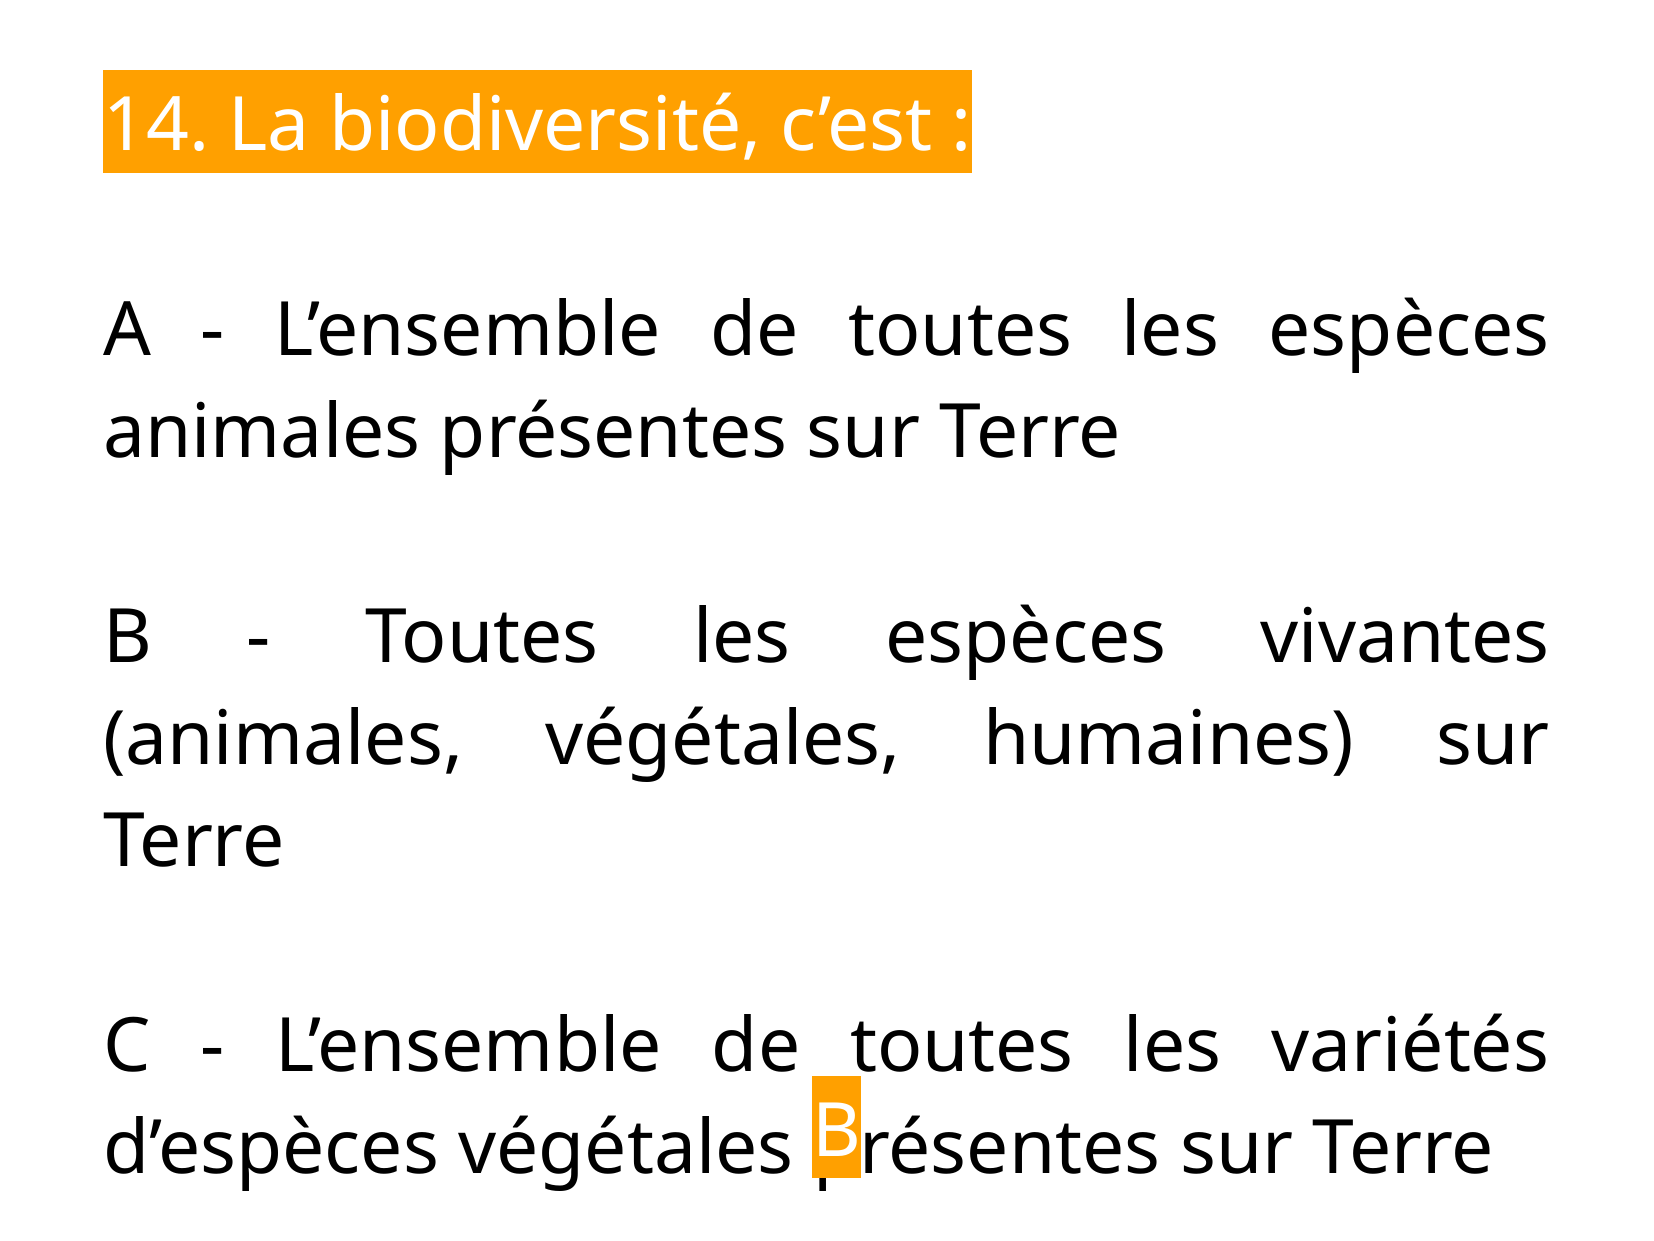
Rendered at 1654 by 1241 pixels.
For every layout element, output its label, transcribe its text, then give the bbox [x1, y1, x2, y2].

text_box 14. La biodiversité, c’est : A - L’ensemble de toutes les espèces animales présentes sur Terre B - Toutes les espèces vivantes (animales, végétales, humaines) sur Terre C - L’ensemble de toutes les variétés d’espèces végétales présentes sur Terre [88, 0, 1565, 1072]
text_box B [797, 1068, 877, 1190]
